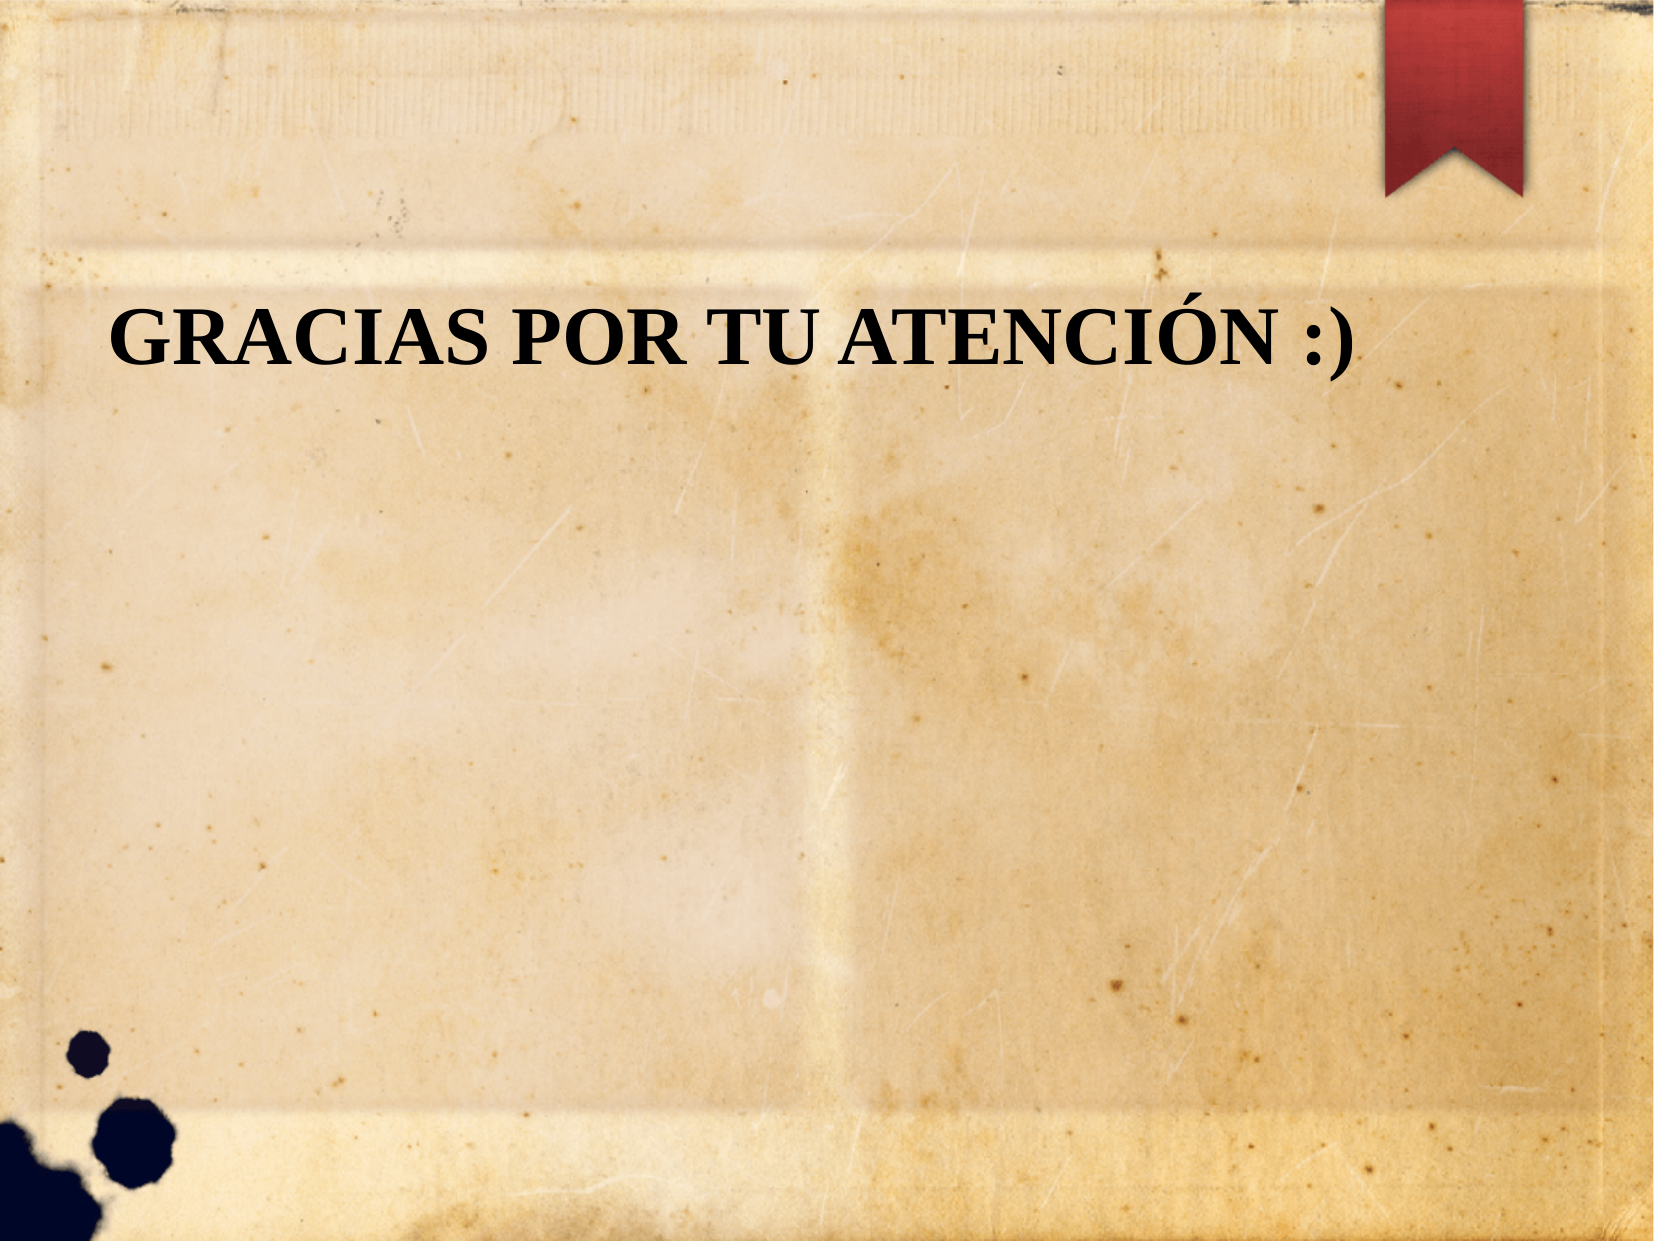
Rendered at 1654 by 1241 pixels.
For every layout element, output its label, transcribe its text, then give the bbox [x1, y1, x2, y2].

picture [0, 0, 1654, 1241]
list GRACIAS POR TU ATENCIÓN :) [36, 290, 1584, 1037]
